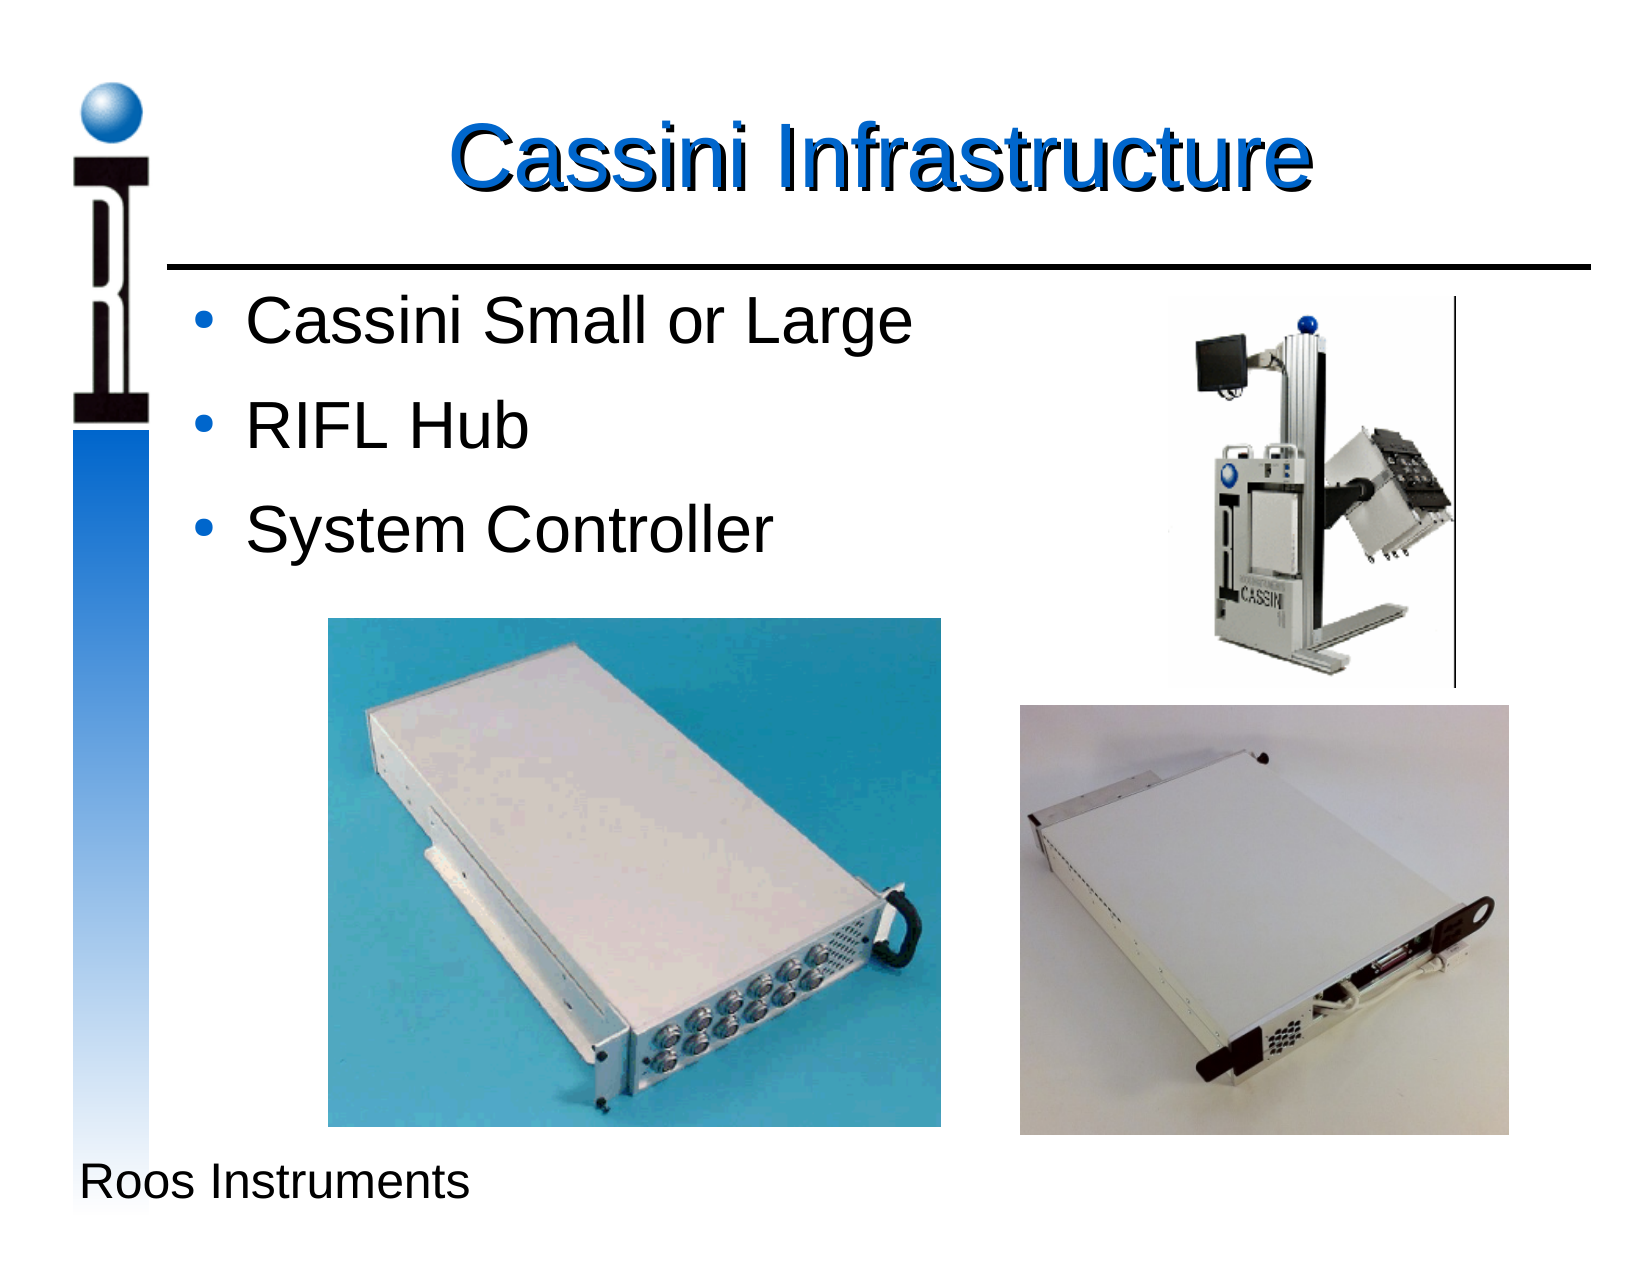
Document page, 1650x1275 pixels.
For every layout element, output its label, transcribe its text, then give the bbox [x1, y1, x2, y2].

title Cassini Infrastructure [171, 59, 1591, 253]
picture [1168, 296, 1456, 688]
picture [69, 78, 154, 430]
list Cassini Small or Large RIFL Hub System Controller [174, 283, 1591, 1079]
picture [328, 1079, 941, 1127]
picture [1020, 705, 1509, 1136]
